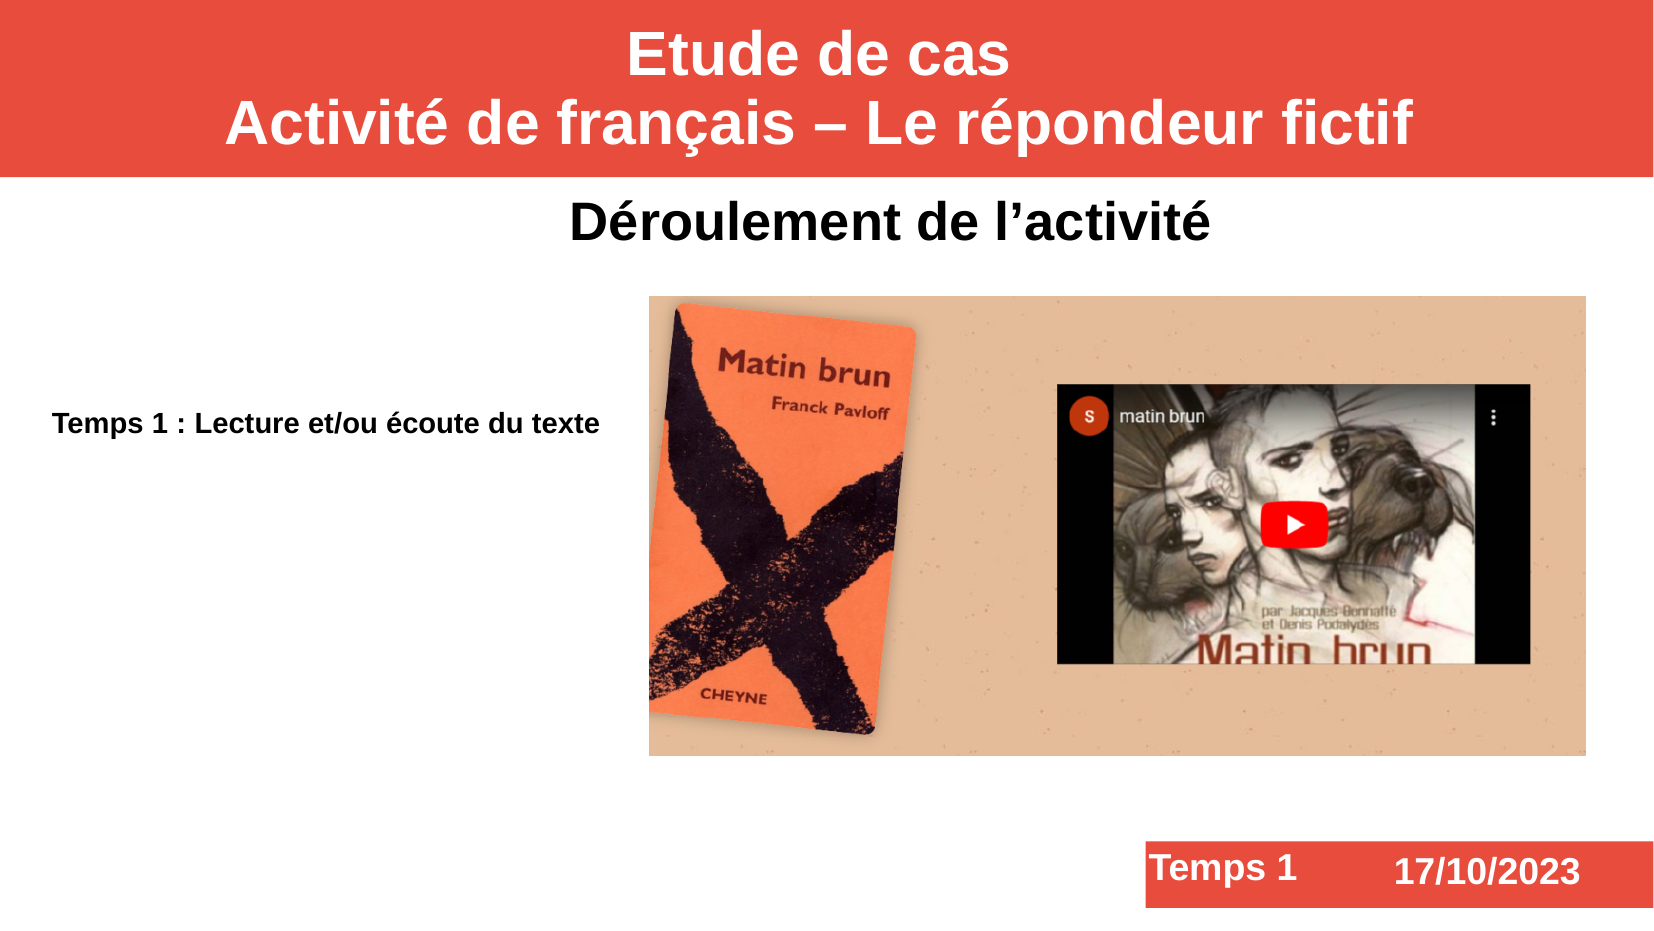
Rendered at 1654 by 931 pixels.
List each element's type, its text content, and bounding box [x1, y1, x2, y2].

text_box Temps 1 : Lecture et/ou écoute du texte [37, 367, 638, 546]
picture [649, 296, 1586, 756]
text_box Temps 1 [1133, 838, 1335, 931]
title Etude de cas Activité de français – Le répondeur fictif [224, 47, 1642, 158]
text_box Déroulement de l’activité [555, 184, 1252, 260]
